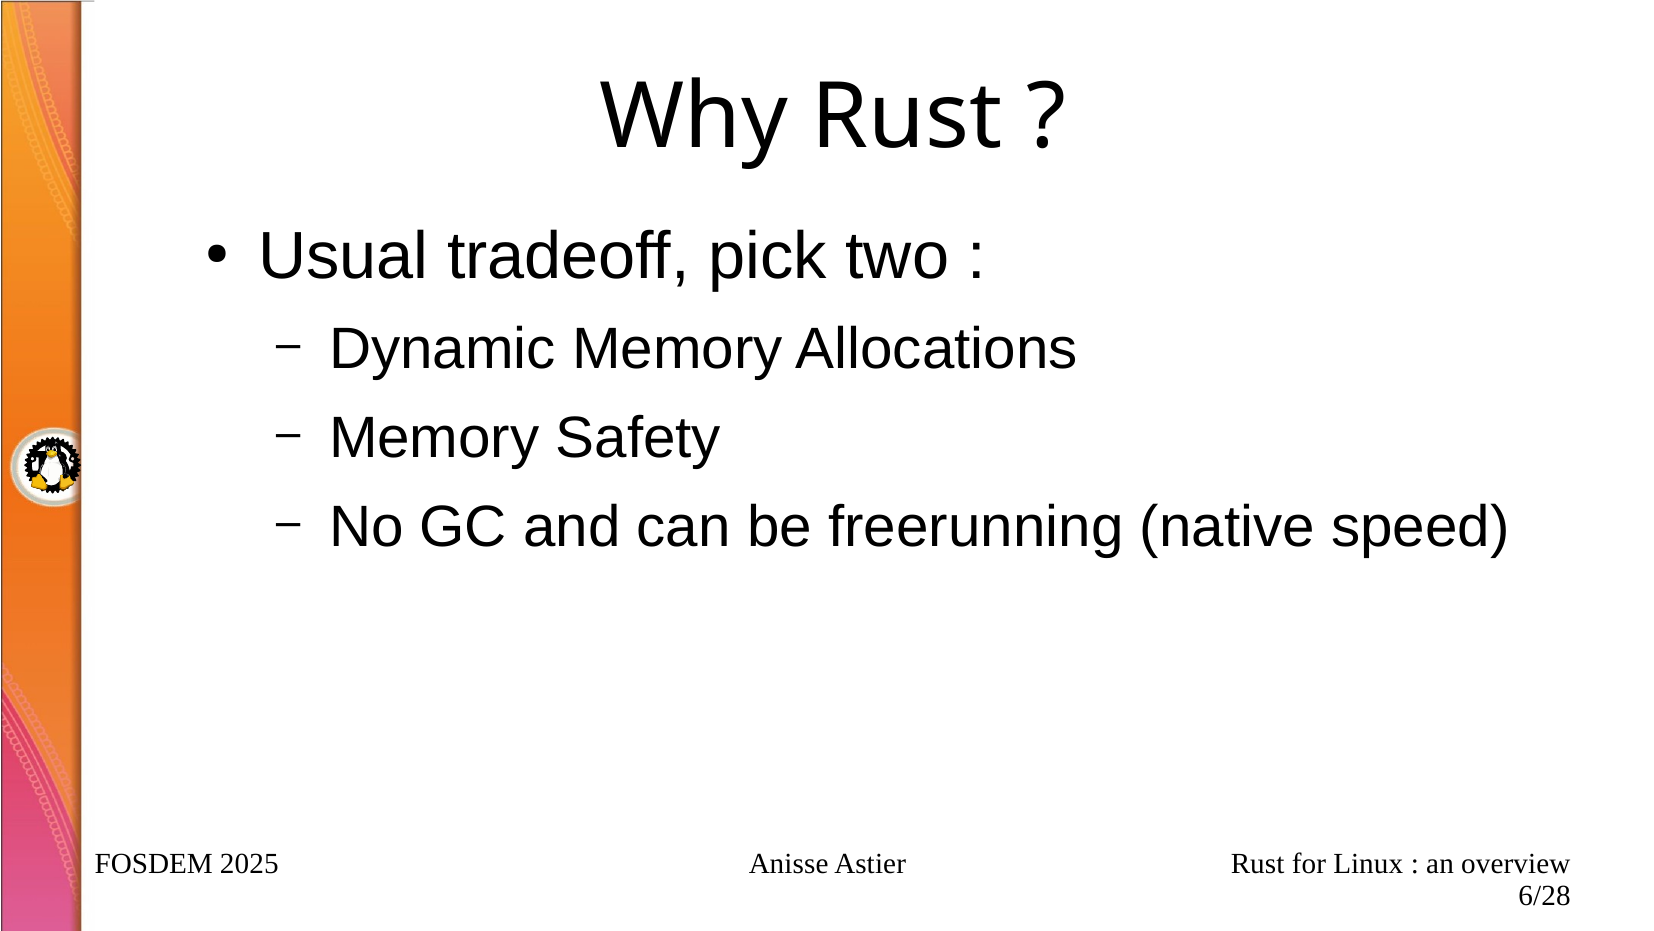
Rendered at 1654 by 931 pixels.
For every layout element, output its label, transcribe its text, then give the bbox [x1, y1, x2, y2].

title Why Rust ? [94, 37, 1571, 188]
list Usual tradeoff, pick two : Dynamic Memory Allocations Memory Safety No GC and can be freerunning (native speed) [187, 217, 1571, 758]
picture [2, 2, 95, 931]
